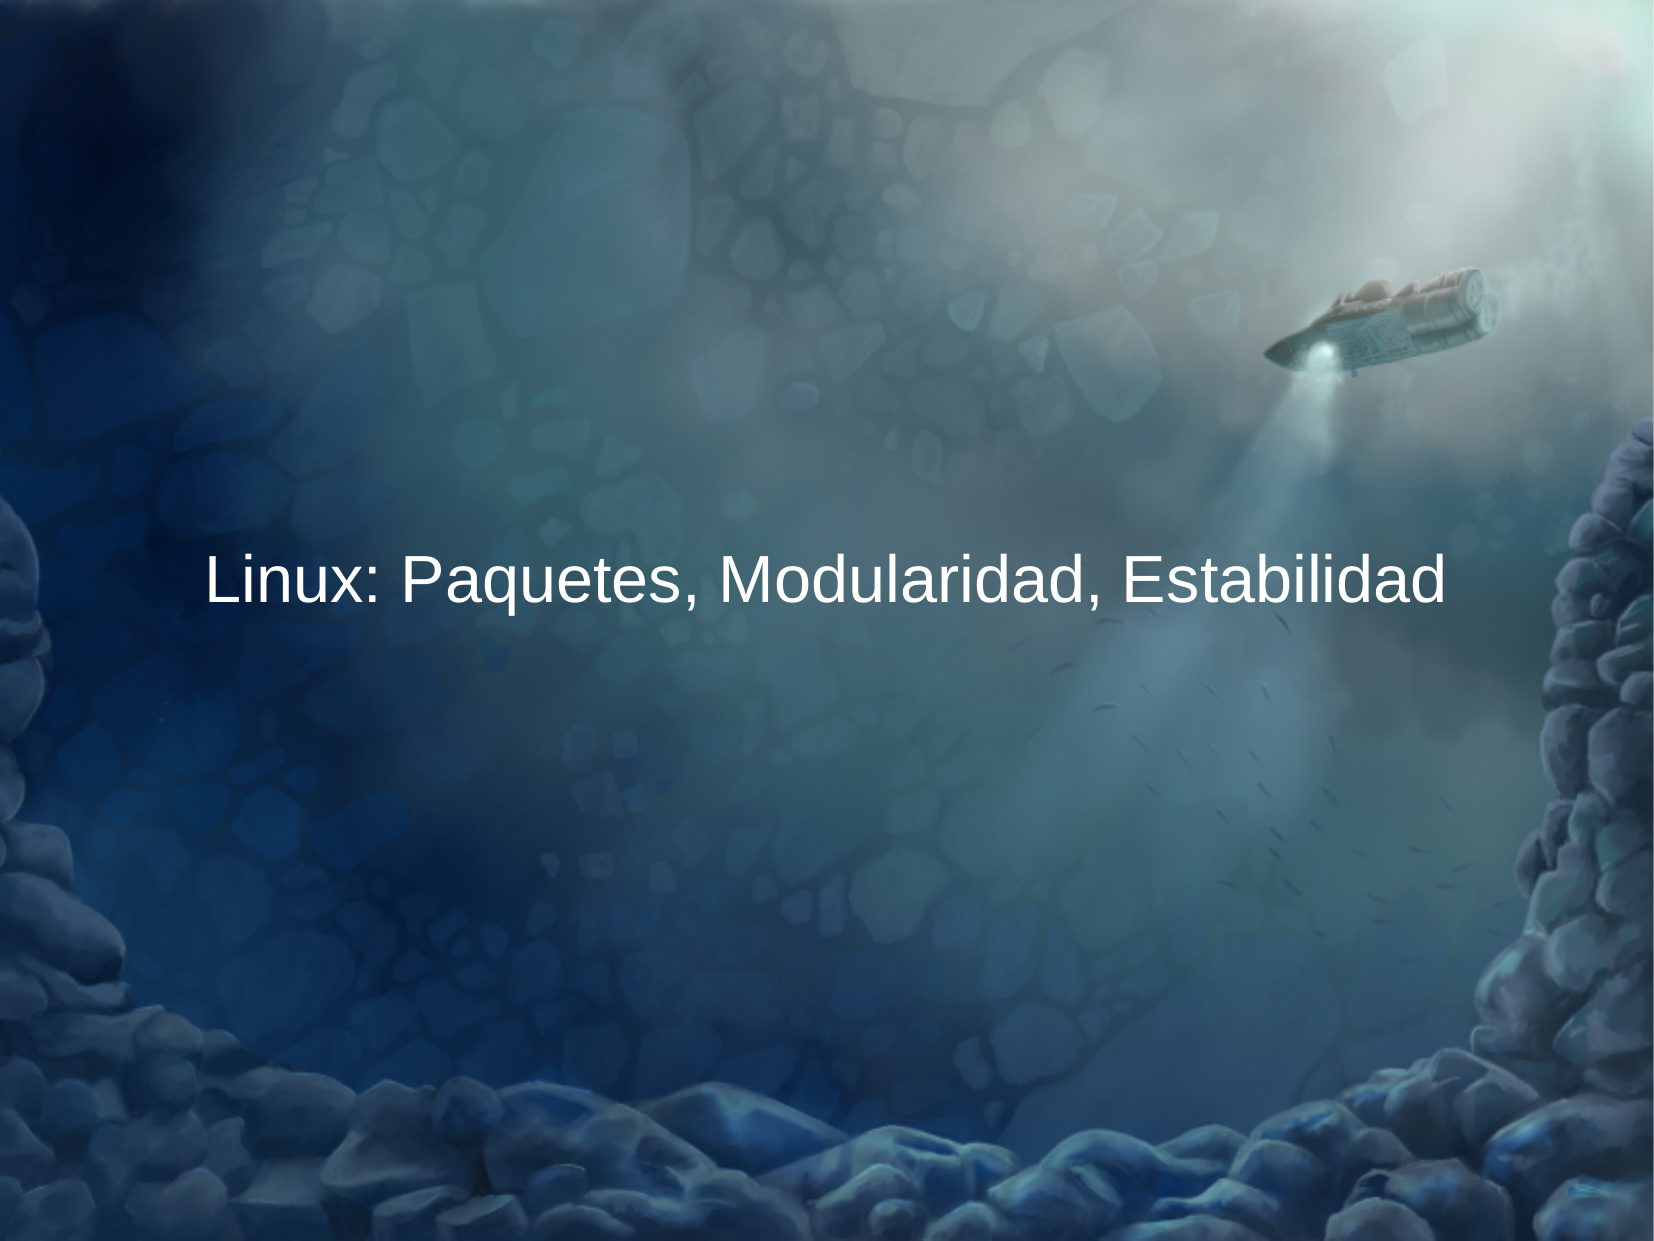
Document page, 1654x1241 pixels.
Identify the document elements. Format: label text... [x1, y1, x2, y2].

picture [0, 0, 1654, 1241]
subtitle Linux: Paquetes, Modularidad, Estabilidad [82, 49, 1571, 1109]
